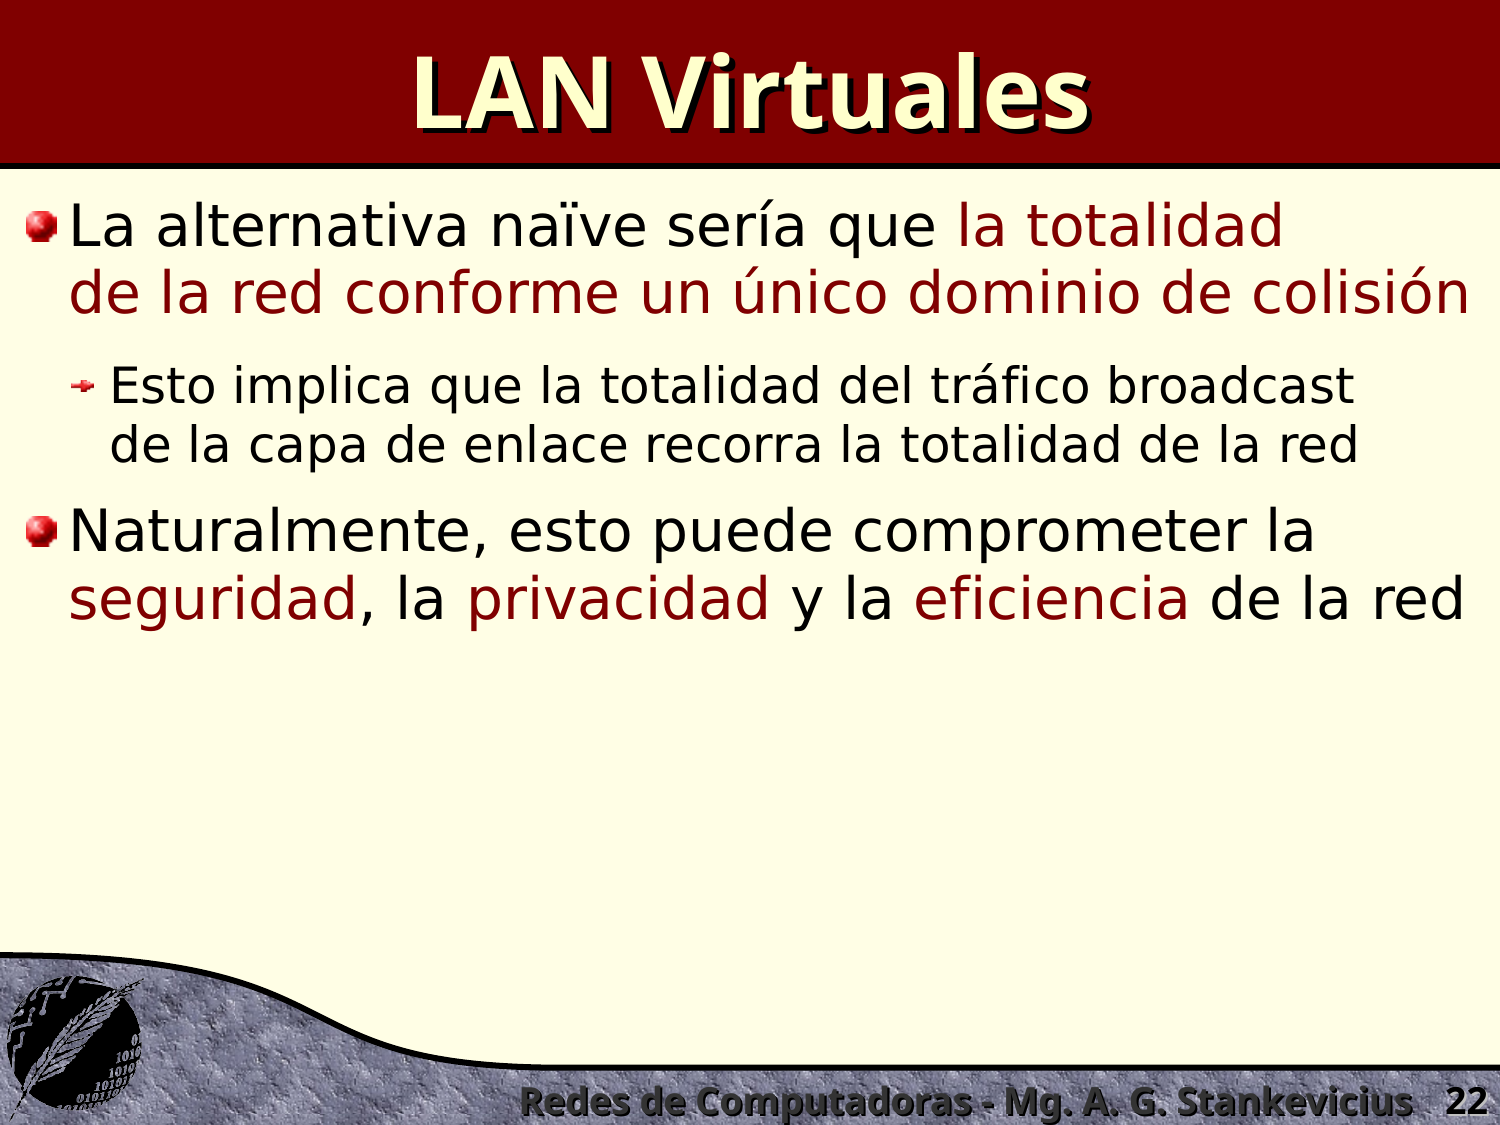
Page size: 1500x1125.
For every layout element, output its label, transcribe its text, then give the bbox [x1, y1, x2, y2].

picture [790, 1100, 795, 1110]
picture [0, 959, 1500, 1125]
title LAN Virtuales [15, 5, 1485, 160]
list La alternativa naïve sería que la totalidad de la red conforme un único dominio de colisión Esto implica que la totalidad del tráfico broadcast de la capa de enlace recorra la totalidad de la red Naturalmente, esto puede comprometer la seguridad, la privacidad y la eficiencia de la red [11, 192, 1486, 921]
picture [1047, 1100, 1054, 1110]
